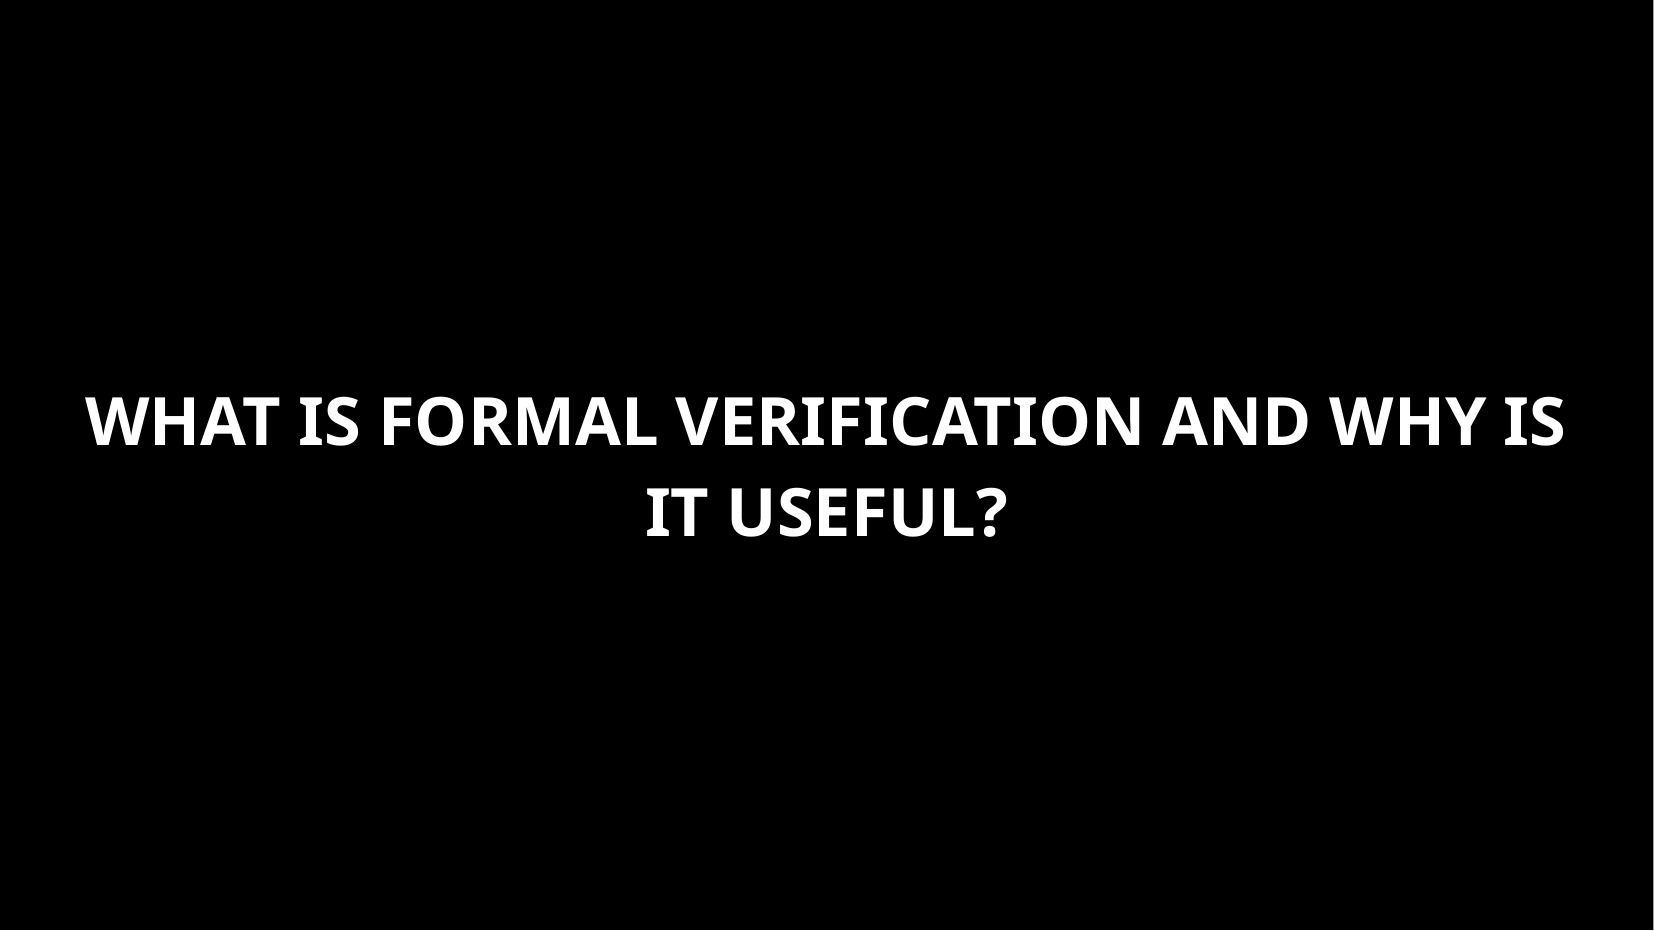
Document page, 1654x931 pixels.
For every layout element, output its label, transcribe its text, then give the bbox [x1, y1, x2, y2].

title WHAT IS FORMAL VERIFICATION AND WHY IS IT USEFUL? [82, 384, 1571, 547]
